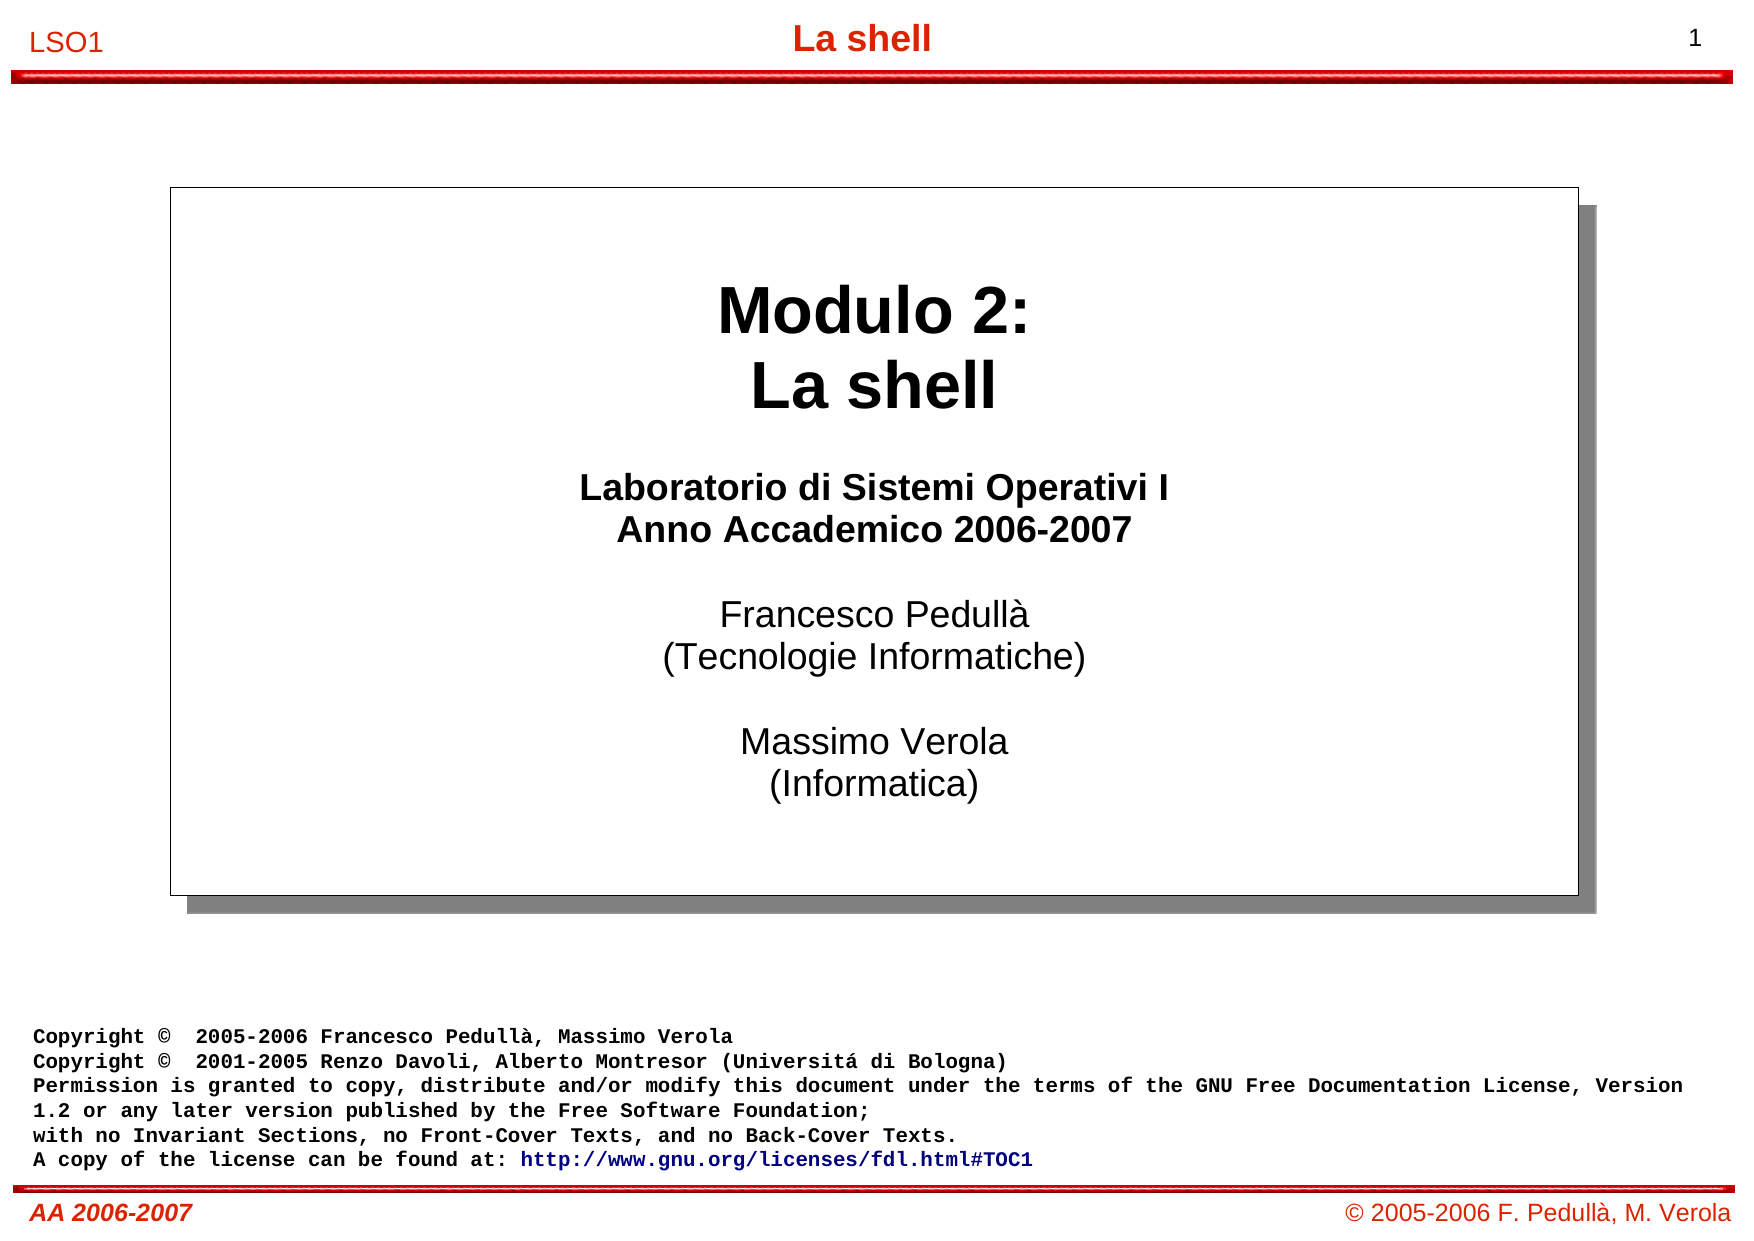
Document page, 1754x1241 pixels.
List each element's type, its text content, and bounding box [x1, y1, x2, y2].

picture [11, 70, 1733, 84]
text_box Copyright © 2005-2006 Francesco Pedullà, Massimo Verola Copyright © 2001-2005 Renzo Davoli, Alberto Montresor (Universitá di Bologna) Permission is granted to copy, distribute and/or modify this document under the terms of the GNU Free Documentation License, Version 1.2 or any later version published by the Free Software Foundation; with no Invariant Sections, no Front-Cover Texts, and no Back-Cover Texts. A copy of the license can be found at: http://www.gnu.org/licenses/fdl.html#TOC1 [33, 1025, 1721, 1172]
text_box Modulo 2: La shell Laboratorio di Sistemi Operativi I Anno Accademico 2006-2007 Francesco Pedullà (Tecnologie Informatiche) Massimo Verola (Informatica) [170, 187, 1579, 896]
picture [13, 1185, 1735, 1193]
